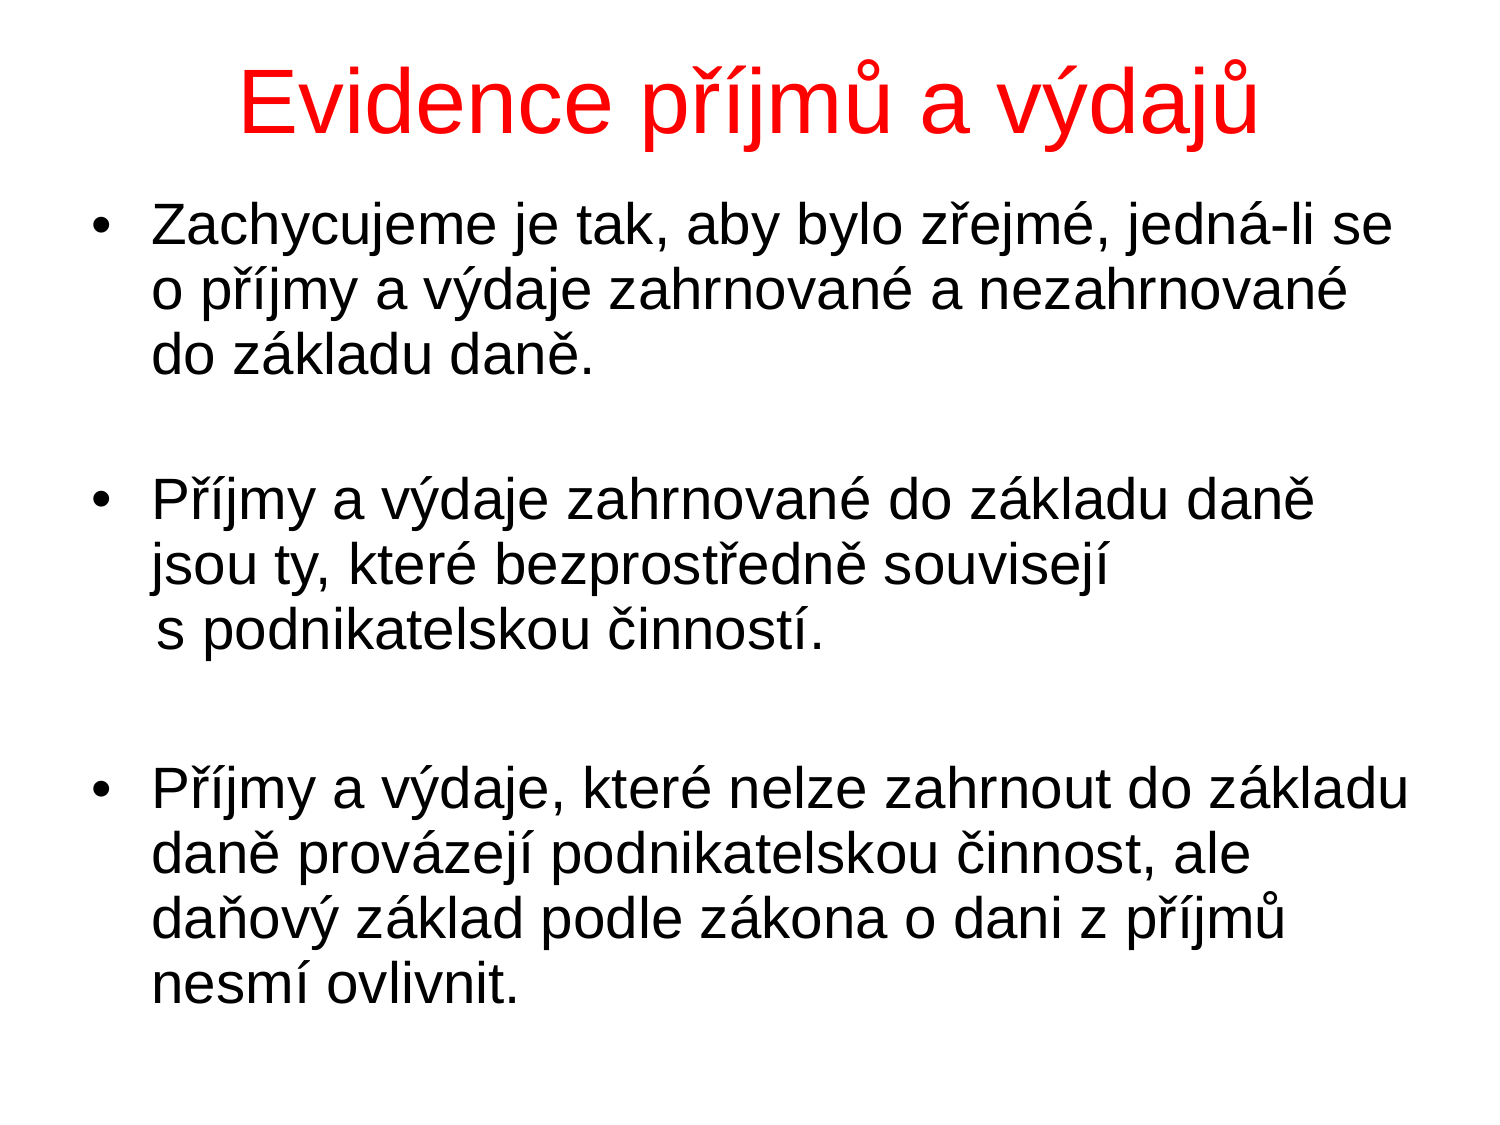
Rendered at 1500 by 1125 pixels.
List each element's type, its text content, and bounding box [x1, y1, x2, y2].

title Evidence příjmů a výdajů [76, 30, 1424, 173]
list Zachycujeme je tak, aby bylo zřejmé, jedná-li se o příjmy a výdaje zahrnované a nezahrnované do základu daně. Příjmy a výdaje zahrnované do základu daně jsou ty, které bezprostředně souvisejí s podnikatelskou činností. Příjmy a výdaje, které nelze zahrnout do základu daně provázejí podnikatelskou činnost, ale daňový základ podle zákona o dani z příjmů nesmí ovlivnit. [76, 184, 1436, 1094]
